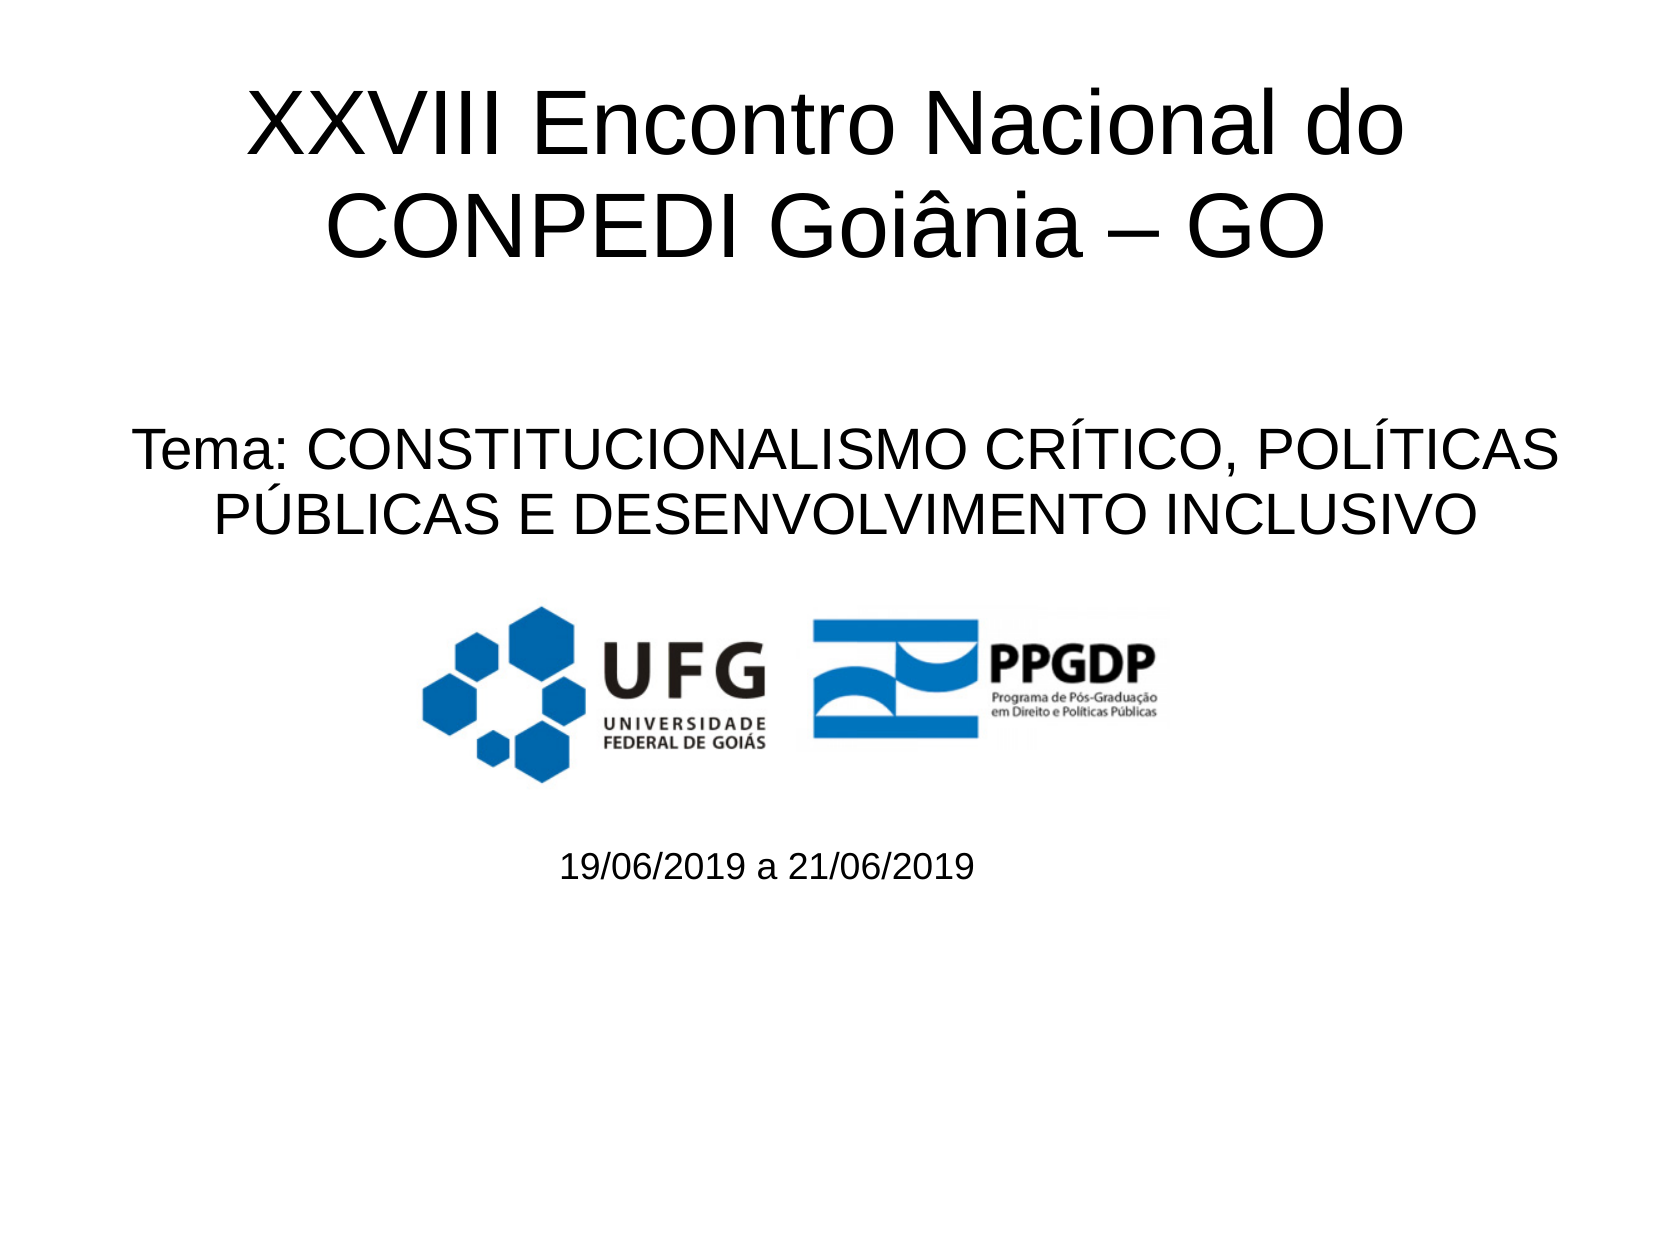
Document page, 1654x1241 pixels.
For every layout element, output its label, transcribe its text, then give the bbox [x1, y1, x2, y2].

text_box Tema: CONSTITUCIONALISMO CRÍTICO, POLÍTICAS PÚBLICAS E DESENVOLVIMENTO INCLUSIVO [82, 307, 1610, 670]
text_box 19/06/2019 a 21/06/2019 [507, 838, 1027, 922]
title XXVIII Encontro Nacional do CONPEDI Goiânia – GO [82, 70, 1571, 278]
picture [397, 578, 1205, 807]
